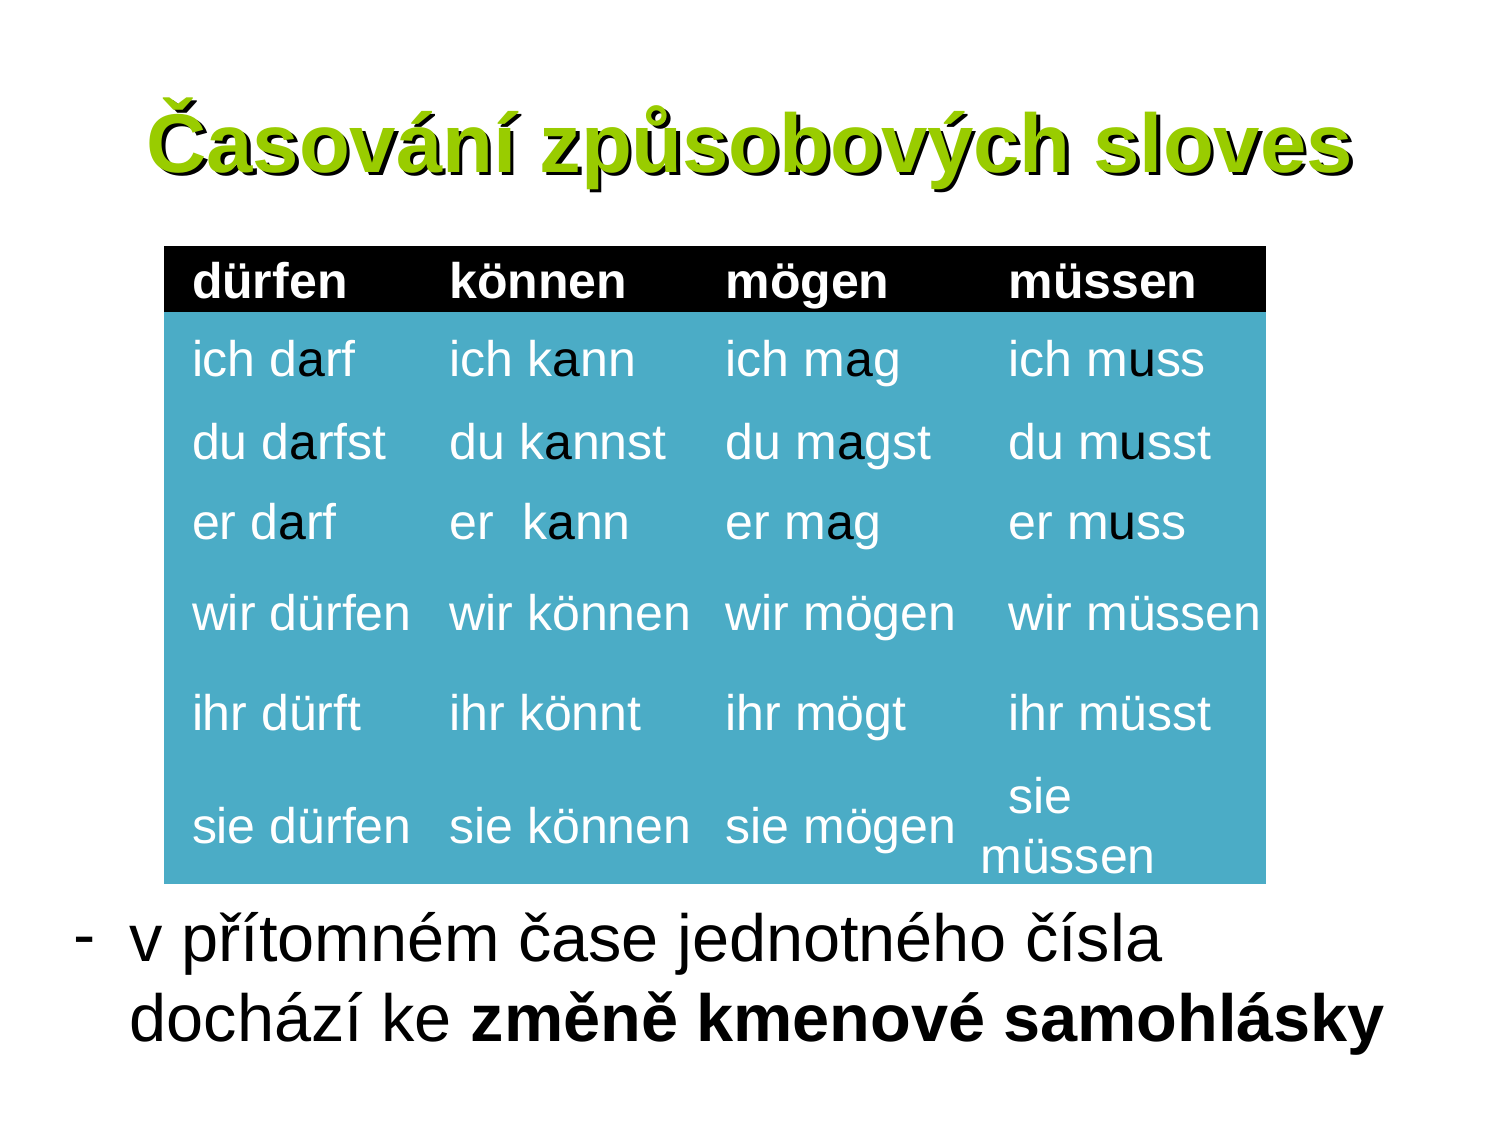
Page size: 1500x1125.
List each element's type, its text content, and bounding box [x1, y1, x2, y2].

table_cell ich darf [164, 312, 422, 401]
table_cell ich muss [981, 312, 1266, 401]
list v přítomném čase jednotného čísla dochází ke změně kmenové samohlásky [58, 210, 1409, 1063]
table_cell er darf [164, 477, 422, 563]
table_cell sie müssen [981, 764, 1266, 884]
table_cell wir dürfen [164, 563, 422, 658]
table_cell ihr müsst [981, 658, 1266, 764]
table_cell ihr mögt [698, 658, 981, 764]
table_cell sie können [422, 764, 698, 884]
table_cell sie dürfen [164, 764, 422, 884]
table_cell du magst [698, 401, 981, 477]
table_cell du kannst [422, 401, 698, 477]
table_cell er kann [422, 477, 698, 563]
title Časování způsobových sloves [75, 45, 1426, 233]
table_cell ich kann [422, 312, 698, 401]
table_cell du musst [981, 401, 1266, 477]
table_header müssen [981, 246, 1266, 312]
table_cell er mag [698, 477, 981, 563]
table_cell du darfst [164, 401, 422, 477]
table_header mögen [698, 246, 981, 312]
table_header dürfen [164, 246, 422, 312]
table_cell ihr könnt [422, 658, 698, 764]
table_header können [422, 246, 698, 312]
table_cell wir müssen [981, 563, 1266, 658]
table_cell ihr dürft [164, 658, 422, 764]
table_cell ich mag [698, 312, 981, 401]
table_cell sie mögen [698, 764, 981, 884]
table_cell wir mögen [698, 563, 981, 658]
table_cell er muss [981, 477, 1266, 563]
table_cell wir können [422, 563, 698, 658]
